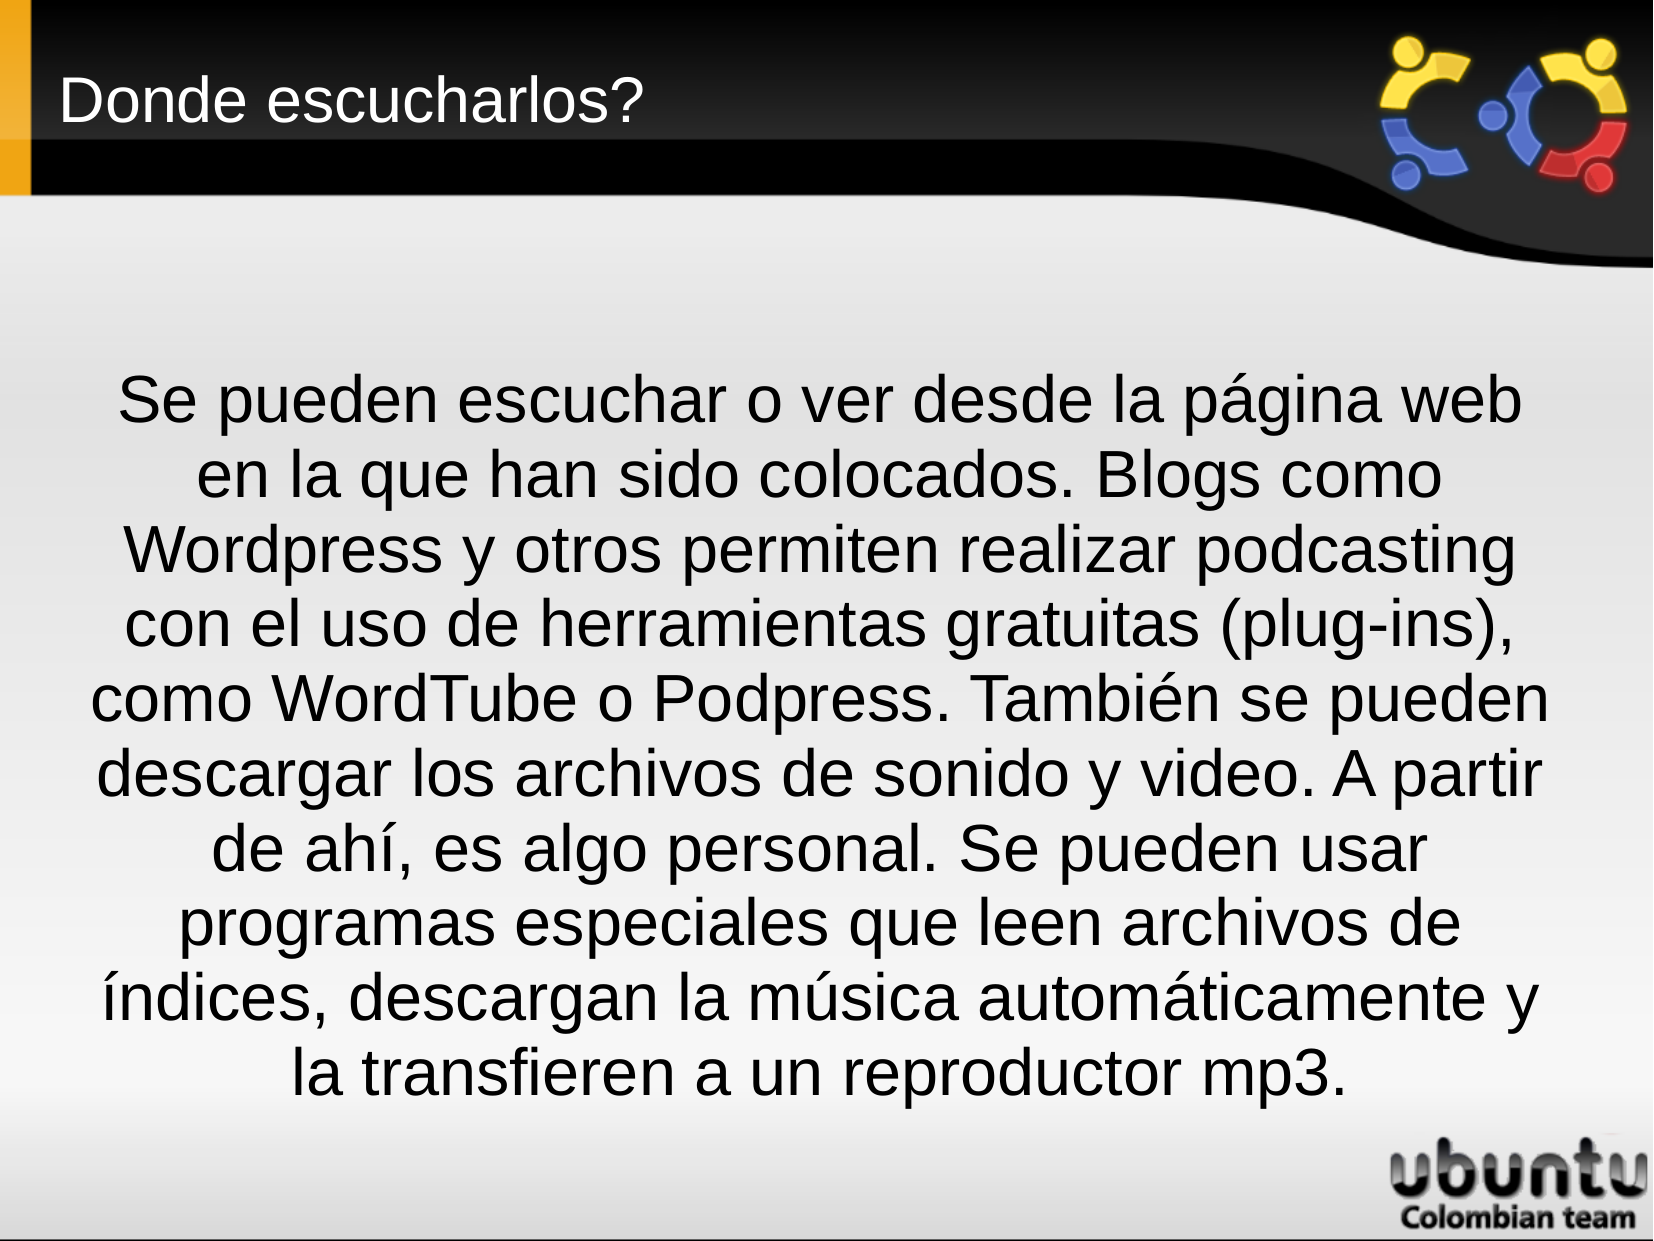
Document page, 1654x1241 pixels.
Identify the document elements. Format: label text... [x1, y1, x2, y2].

subtitle Se pueden escuchar o ver desde la página web en la que han sido colocados. Blogs como Wordpress y otros permiten realizar podcasting con el uso de herramientas gratuitas (plug-ins), como WordTube o Podpress. También se pueden descargar los archivos de sonido y video. A partir de ahí, es algo personal. Se pueden usar programas especiales que leen archivos de índices, descargan la música automáticamente y la transfieren a un reproductor mp3. [76, 320, 1565, 1152]
title Donde escucharlos? [59, 41, 1376, 160]
picture [0, 0, 1653, 1241]
